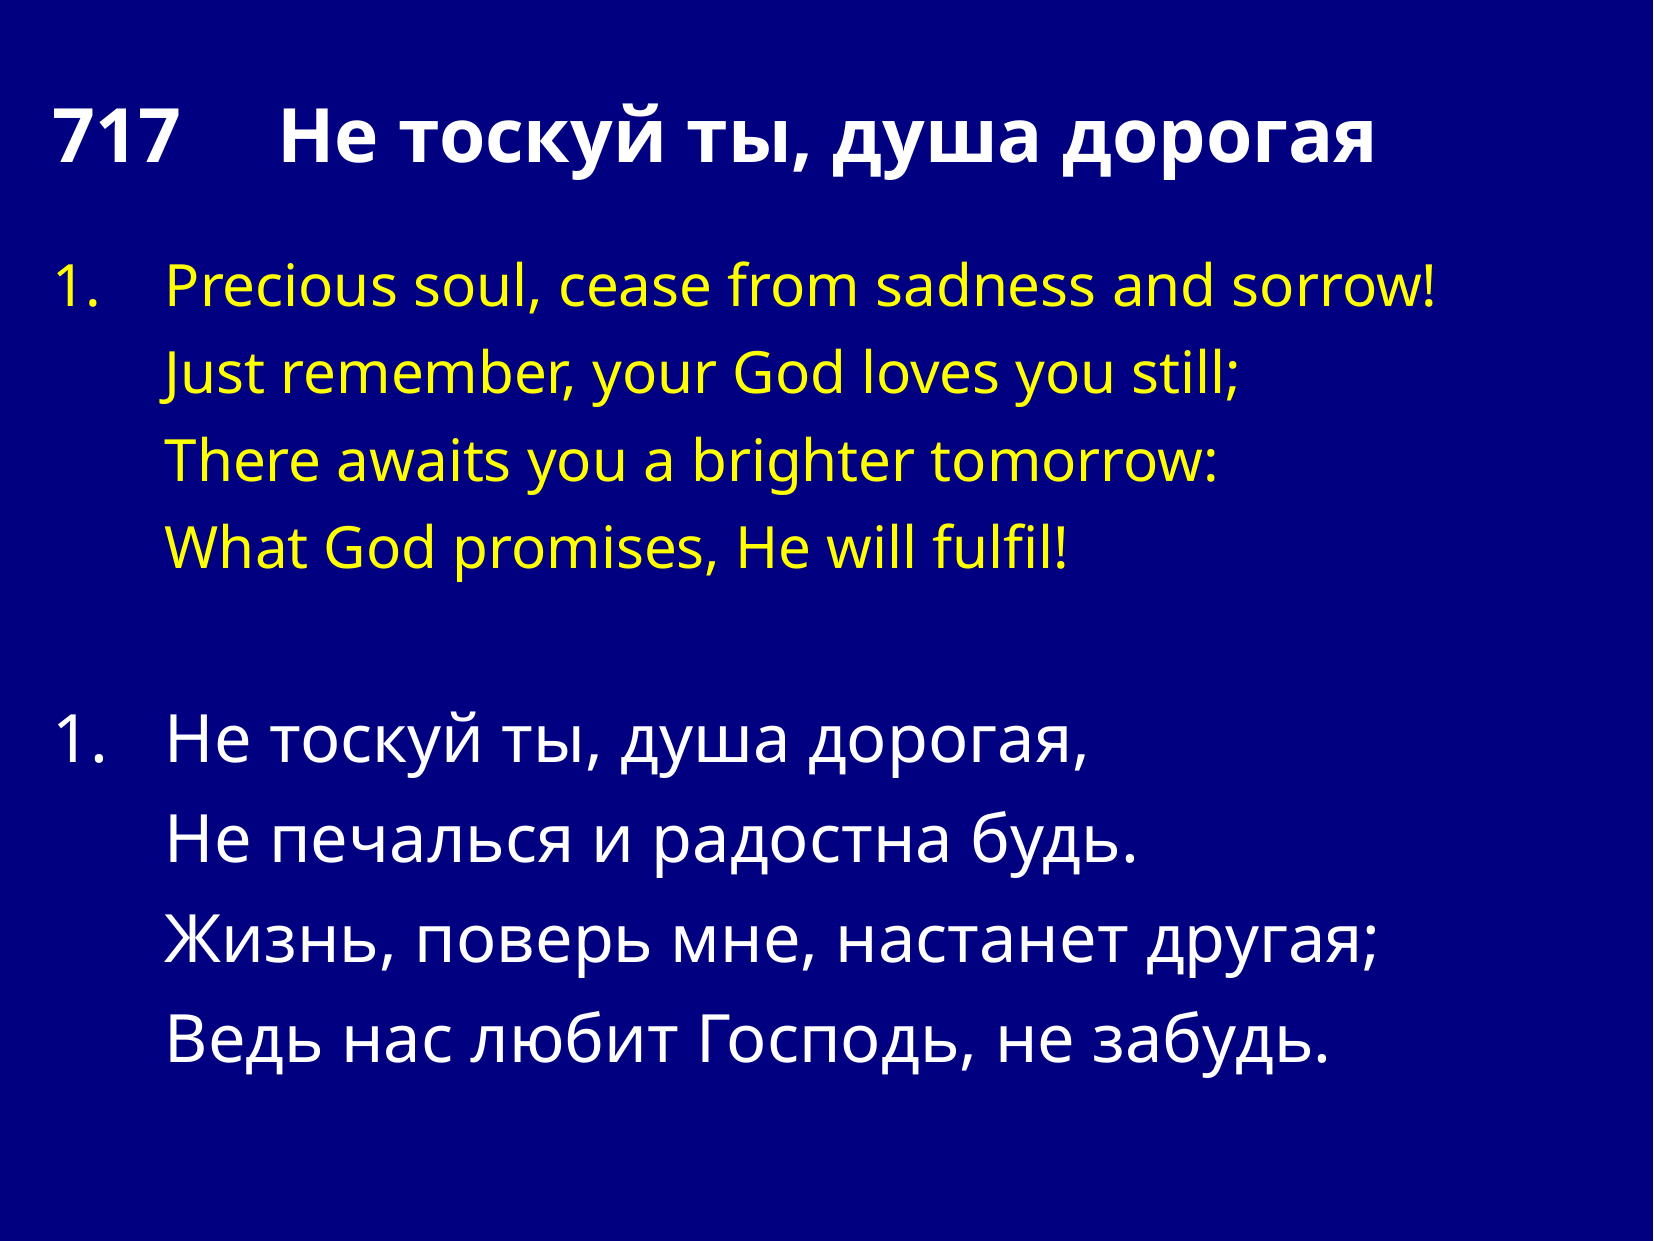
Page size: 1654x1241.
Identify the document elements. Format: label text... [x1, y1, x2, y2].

text_box 1. Не тоскуй ты, душа дорогая, Не печалься и радостна будь. Жизнь, поверь мне, настанет другая; Ведь нас любит Господь, не забудь. [37, 675, 1653, 1163]
text_box 717 Не тоскуй ты, душа дорогая [37, 75, 1576, 188]
text_box 1. Precious soul, cease from sadness and sorrow! Just remember, your God loves you still; There awaits you a brighter tomorrow: What God promises, He will fulfil! [37, 150, 1653, 638]
